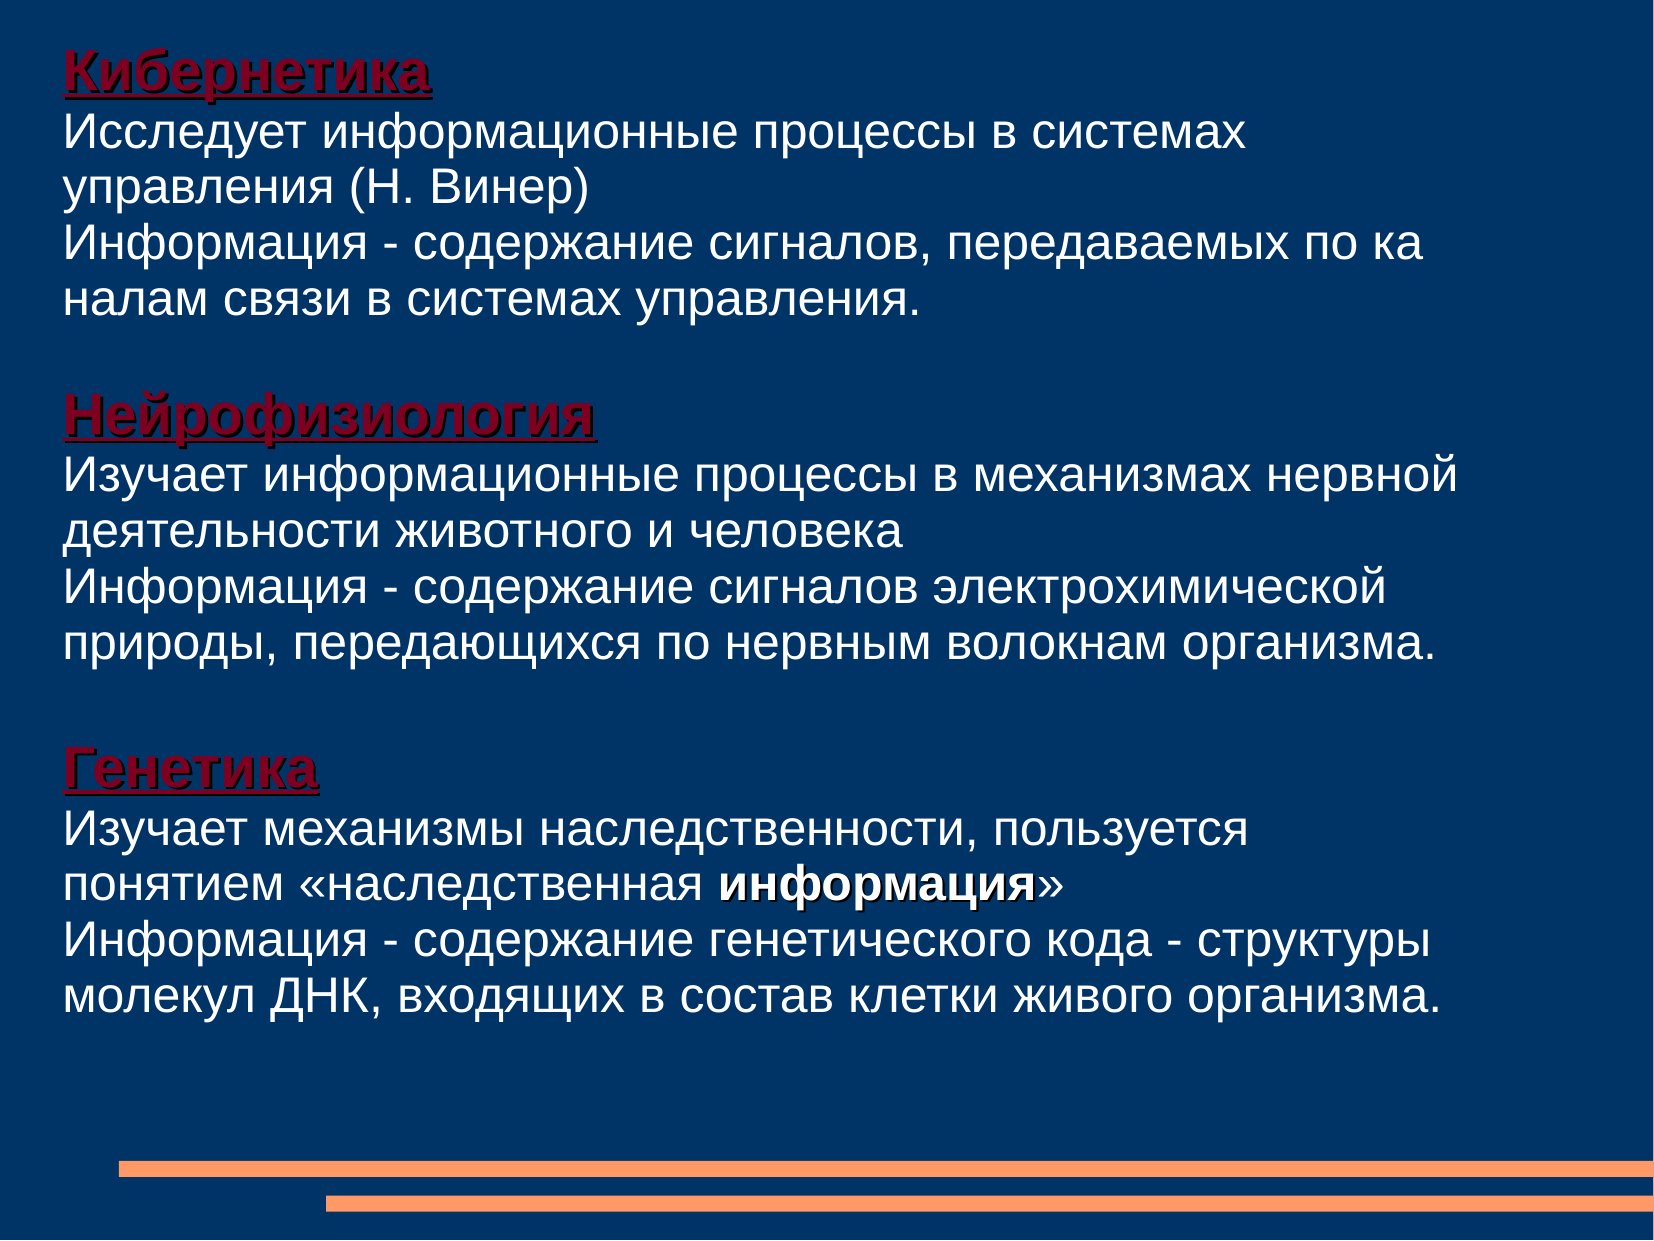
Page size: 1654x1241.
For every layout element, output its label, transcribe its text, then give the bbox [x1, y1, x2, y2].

text_box Кибернетика Исследует информационные процессы в системах управления (Н. Винер) Информация - содержание сигналов, передаваемых по ка­налам связи в системах управления. Нейрофизиология Изучает информационные процессы в механизмах нервной деятельности жи­вотного и человека Информация - содержание сигналов электрохимической природы, передающихся по нервным волокнам организма. Генетика Изучает механизмы на­следственности, пользуется понятием «наследственная информация» Информация - содержание генетического кода - структуры молекул ДНК, входящих в состав клетки живого организма. [47, 30, 1489, 1038]
